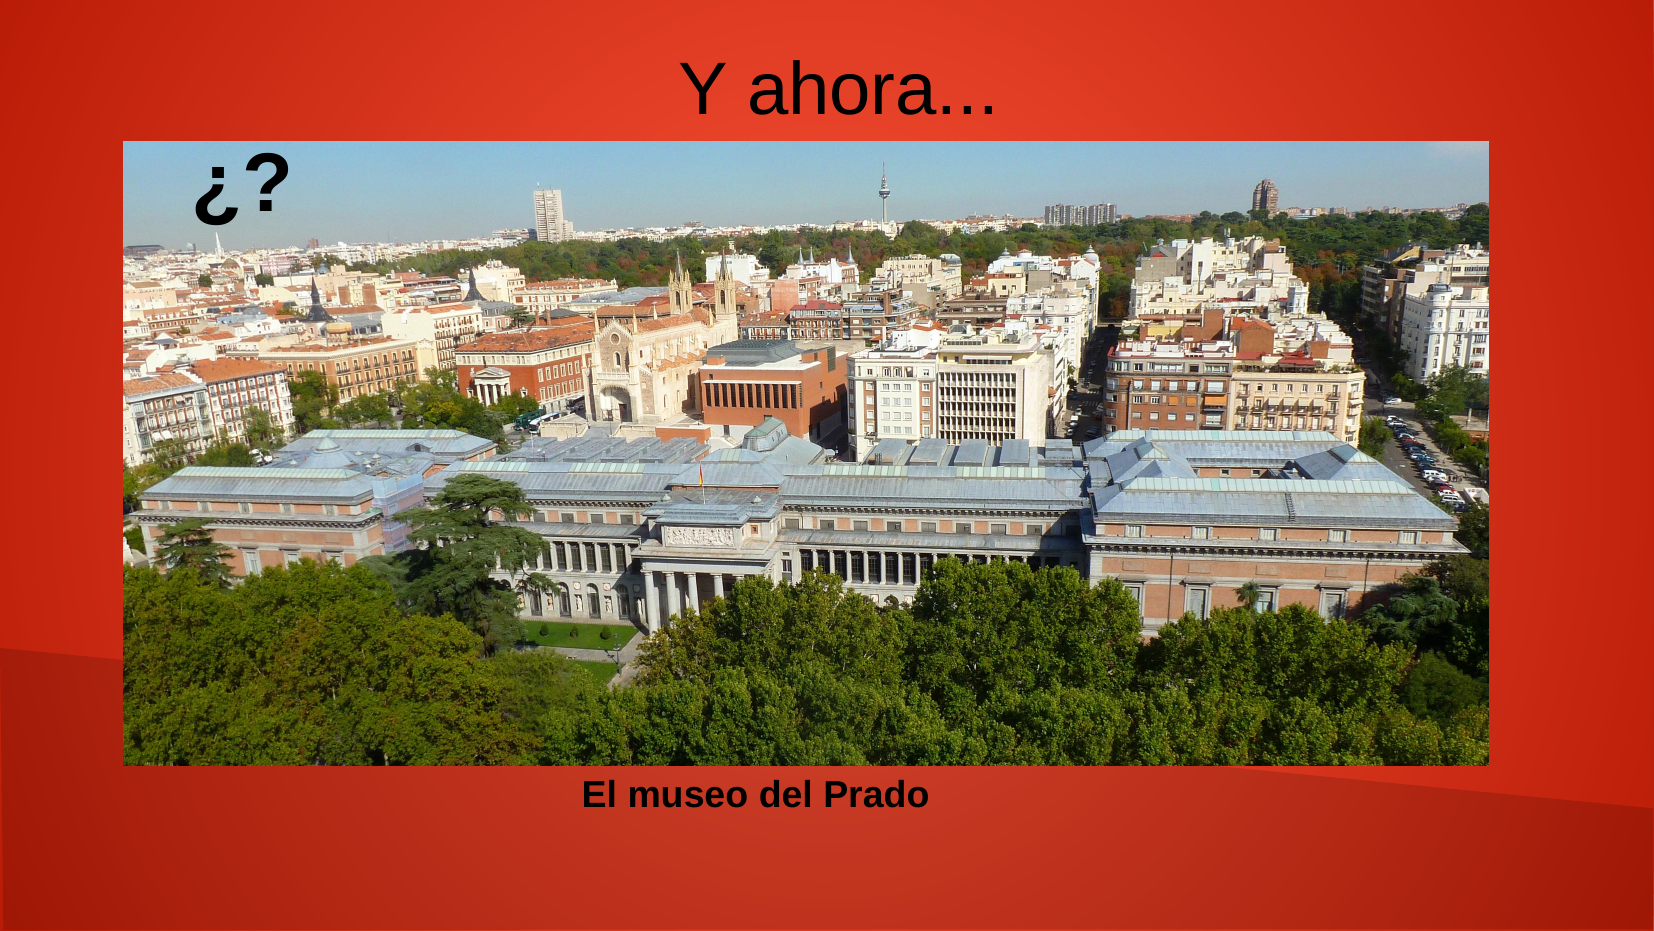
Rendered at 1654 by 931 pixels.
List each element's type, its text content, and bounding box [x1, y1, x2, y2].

title Y ahora... [94, 11, 1583, 166]
picture [123, 141, 1489, 766]
text_box ¿? [177, 128, 331, 237]
text_box El museo del Prado [566, 766, 1099, 823]
